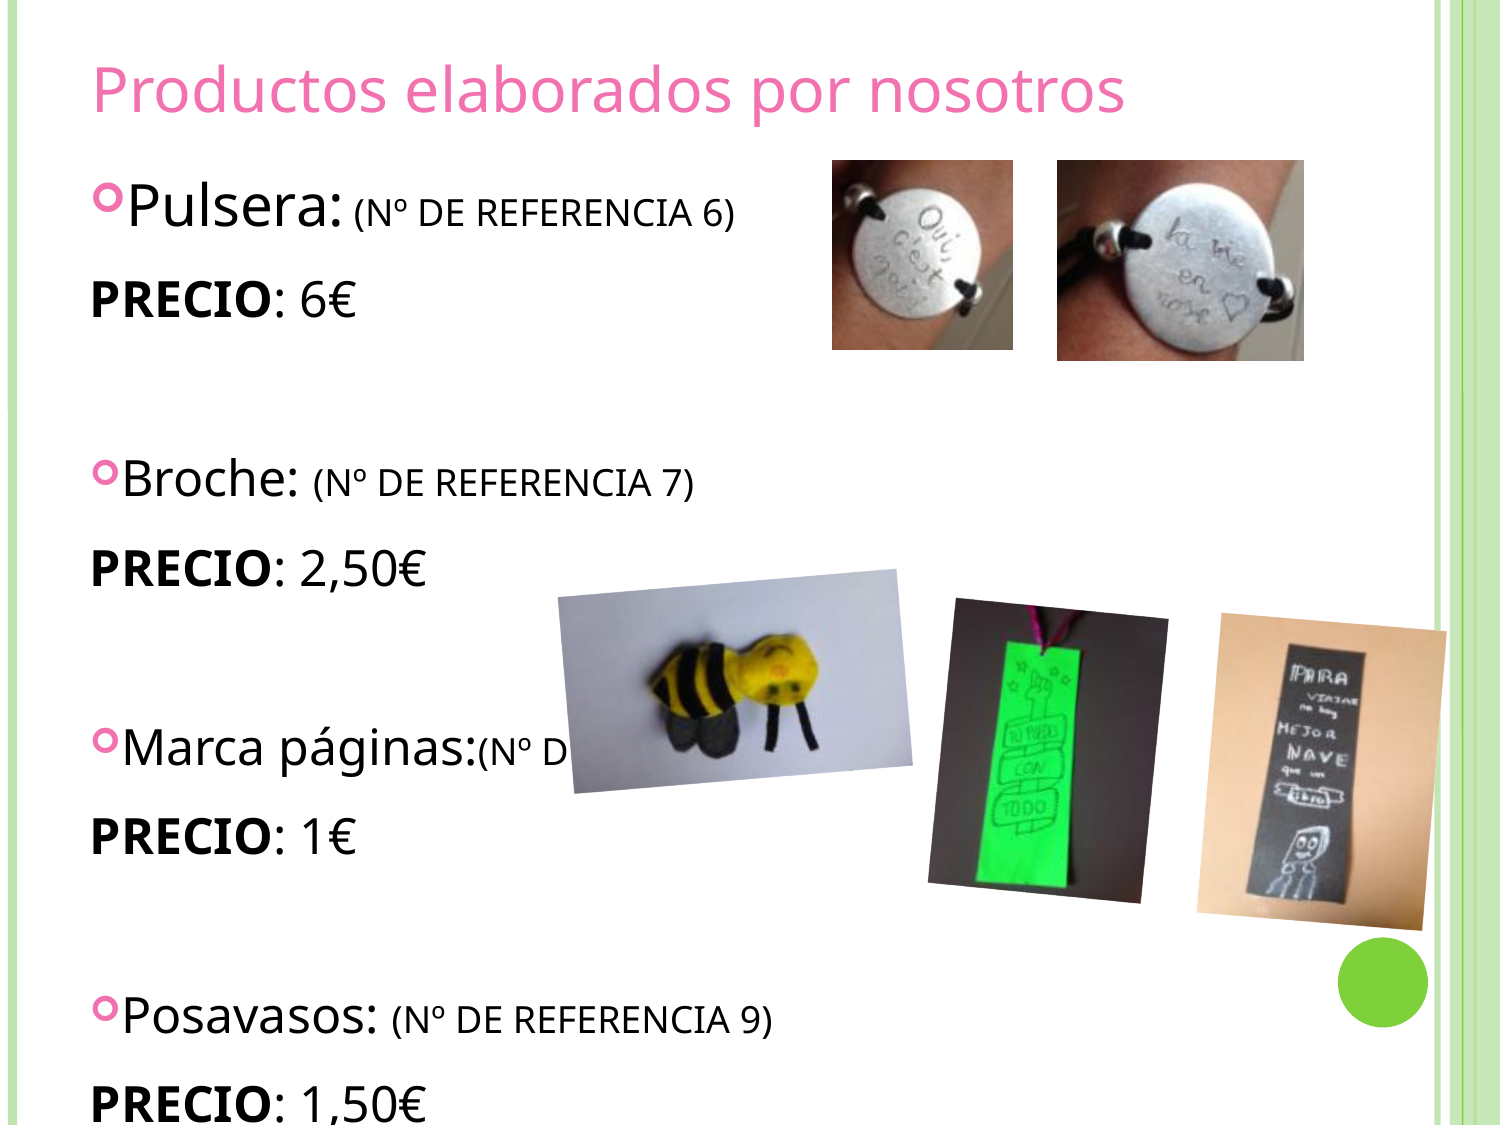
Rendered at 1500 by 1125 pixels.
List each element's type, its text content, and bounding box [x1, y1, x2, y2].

picture [1057, 160, 1304, 361]
picture [832, 160, 1013, 350]
picture [557, 568, 913, 795]
list Pulsera: (Nº DE REFERENCIA 6) PRECIO: 6€ Broche: (Nº DE REFERENCIA 7) PRECIO: 2,50€ Marca páginas:(Nº DE REFERENCIA 8) PRECIO: 1€ Posavasos: (Nº DE REFERENCIA 9) PRECIO: 1,50€ [75, 160, 1300, 1062]
picture [927, 597, 1169, 904]
title Productos elaborados por nosotros [76, 42, 1302, 139]
picture [1196, 612, 1447, 931]
